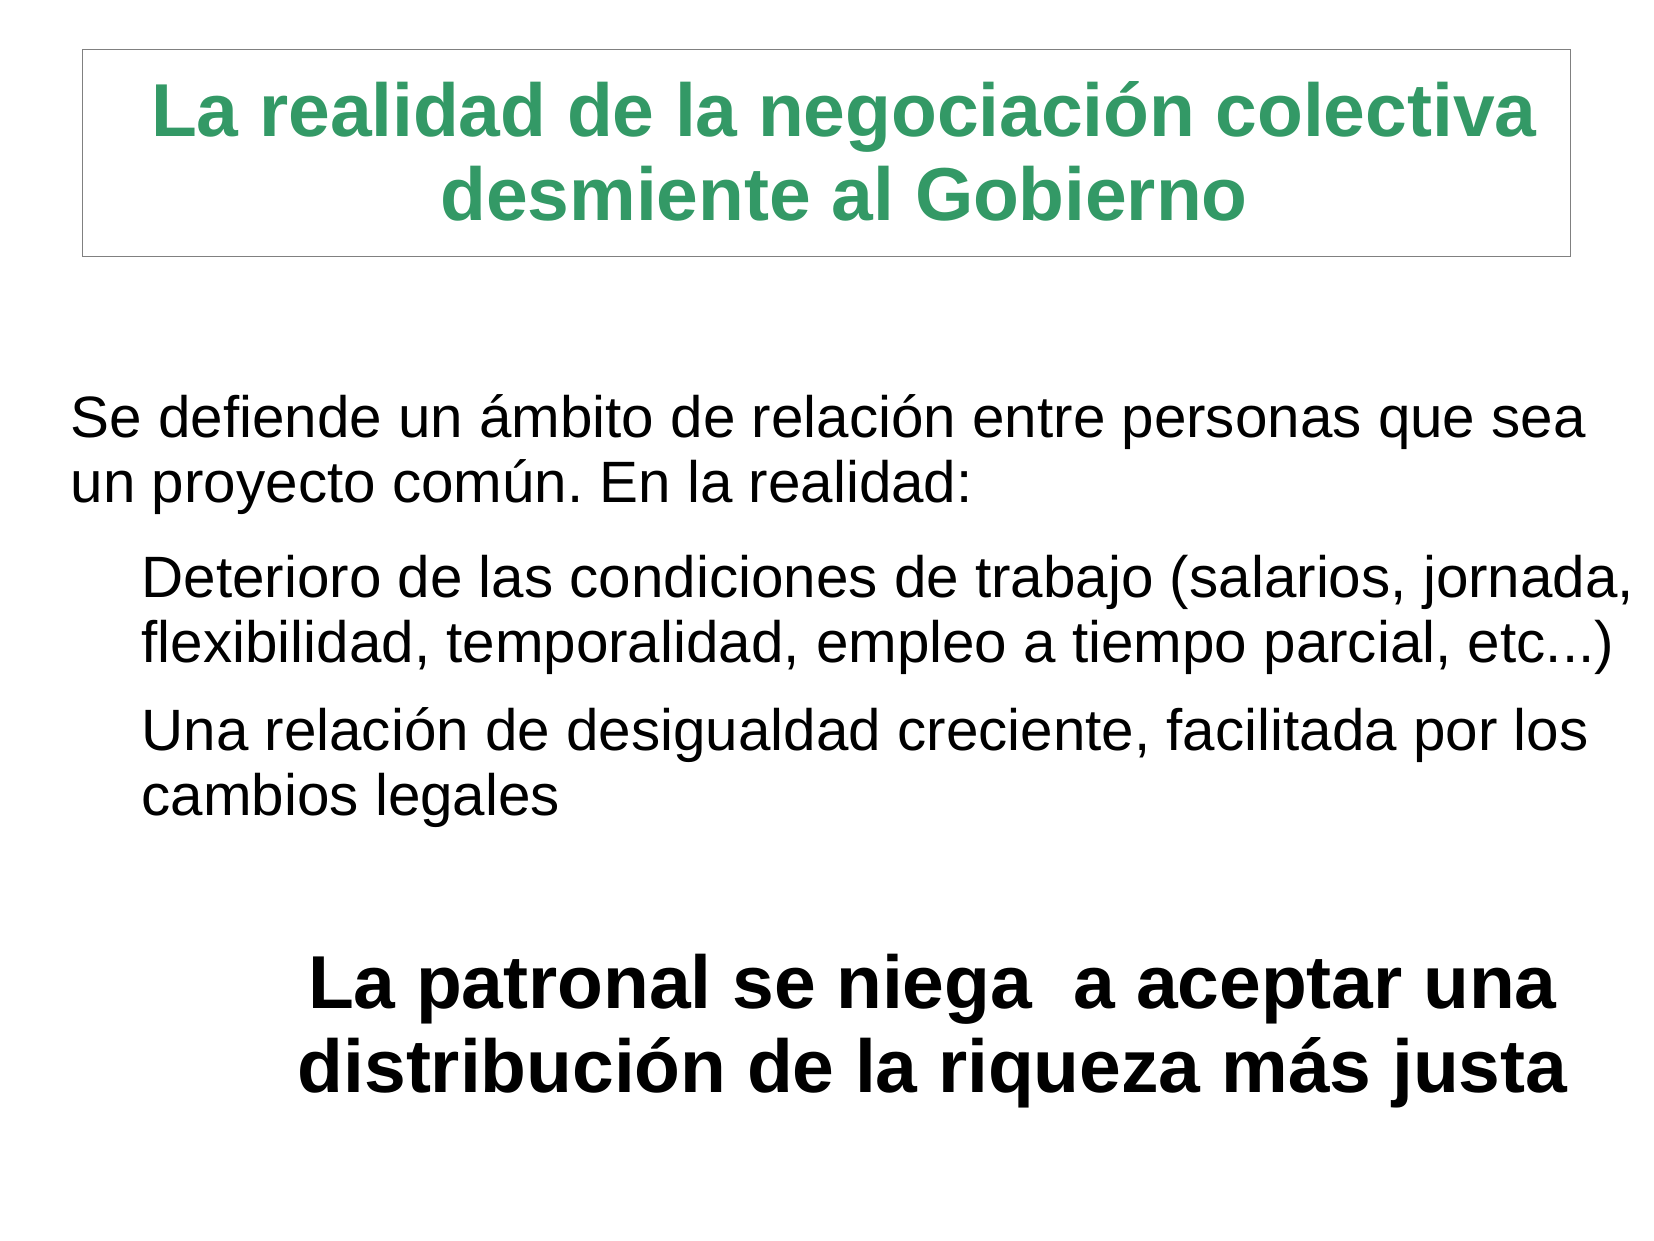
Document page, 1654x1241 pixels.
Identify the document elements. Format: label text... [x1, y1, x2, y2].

title La realidad de la negociación colectiva desmiente al Gobierno [82, 49, 1571, 257]
list Se defiende un ámbito de relación entre personas que sea un proyecto común. En la realidad: Deterioro de las condiciones de trabajo (salarios, jornada, flexibilidad, temporalidad, empleo a tiempo parcial, etc...) Una relación de desigualdad creciente, facilitada por los cambios legales La patronal se niega a aceptar una distribución de la riqueza más justa [0, 290, 1654, 1241]
